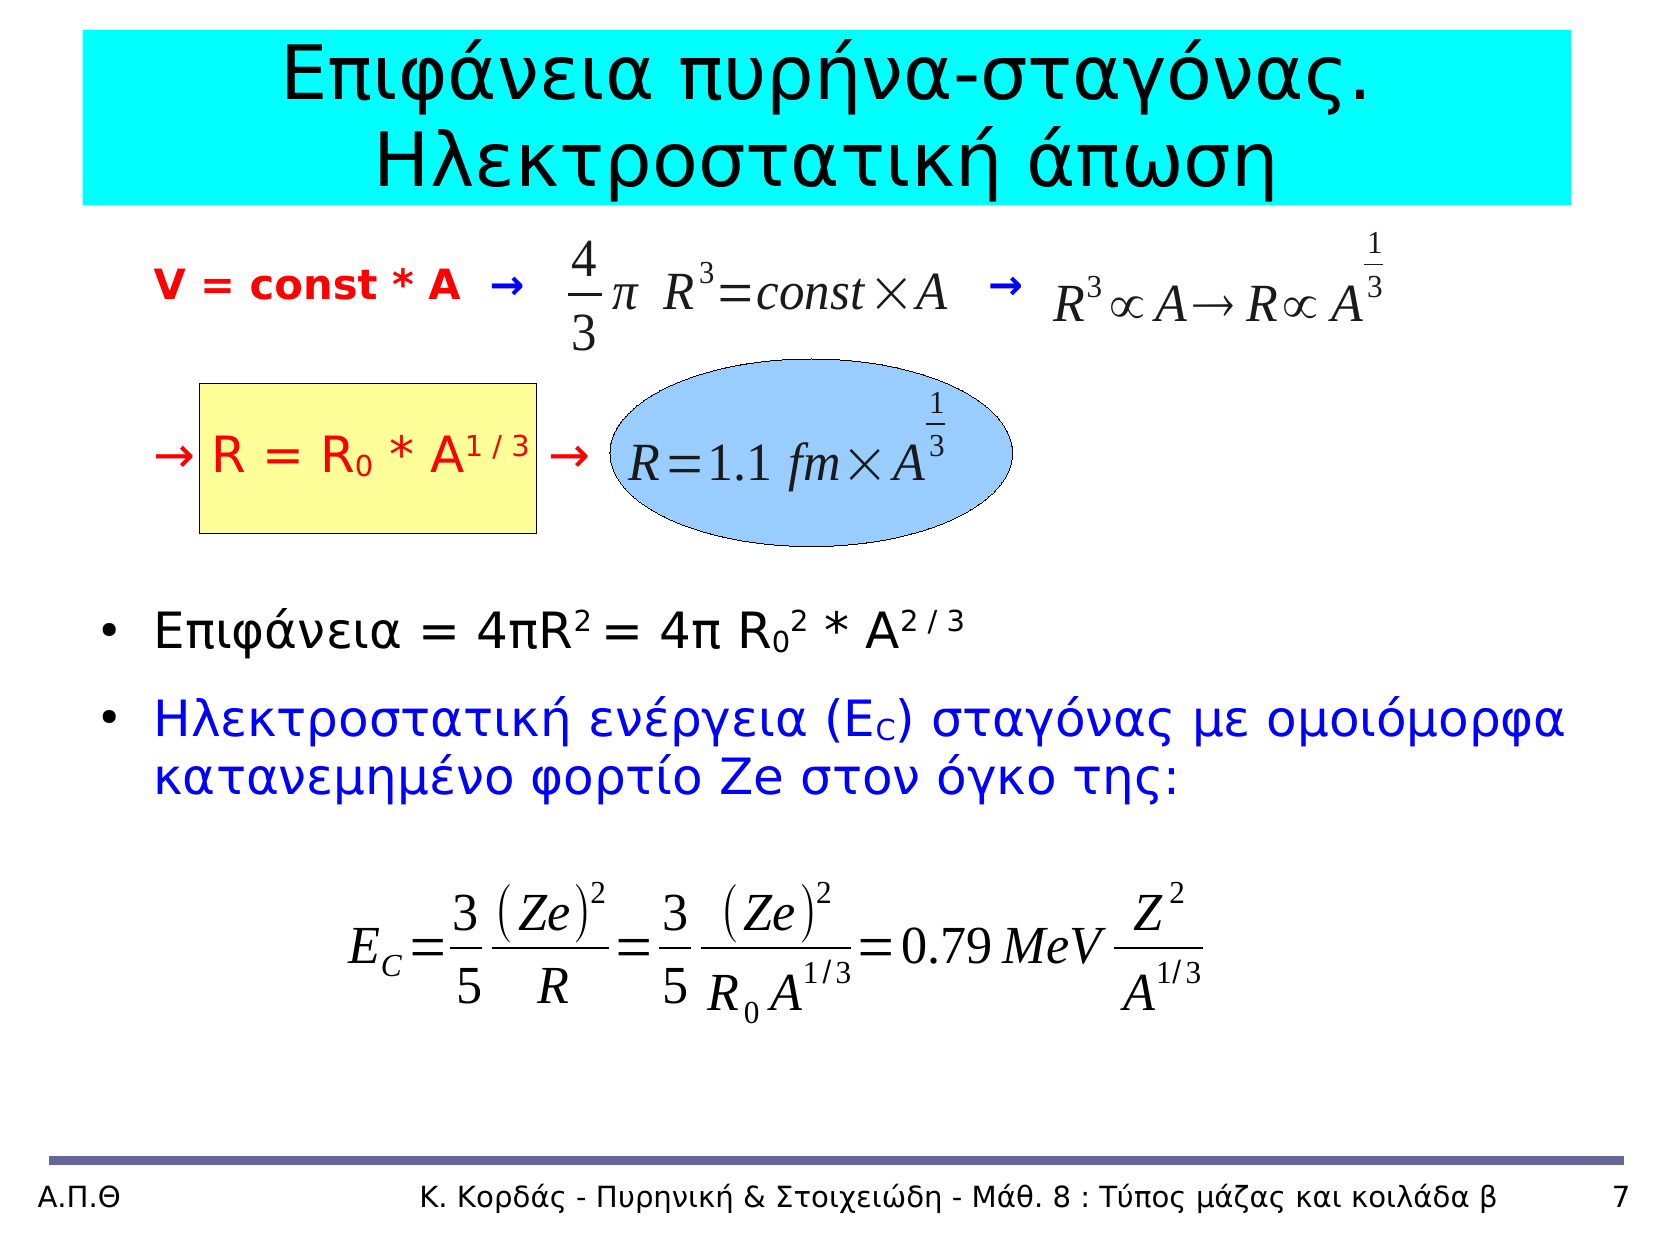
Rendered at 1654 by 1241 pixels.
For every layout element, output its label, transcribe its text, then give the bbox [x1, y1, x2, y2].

chart [552, 225, 962, 366]
chart [335, 873, 1219, 1033]
chart [1037, 223, 1398, 338]
list V = const * A → → → R = R0 * A1 / 3 → Επιφάνεια = 4πR2 = 4π R02 * A2 / 3 Ηλεκτροστατική ενέργεια (EC) σταγόνας με ομοιόμορφα κατανεμημένο φορτίο Ζe στον όγκο της: [82, 260, 1571, 1148]
title Επιφάνεια πυρήνα-σταγόνας. Hλεκτροστατική άπωση [82, 29, 1571, 205]
chart [612, 382, 960, 498]
